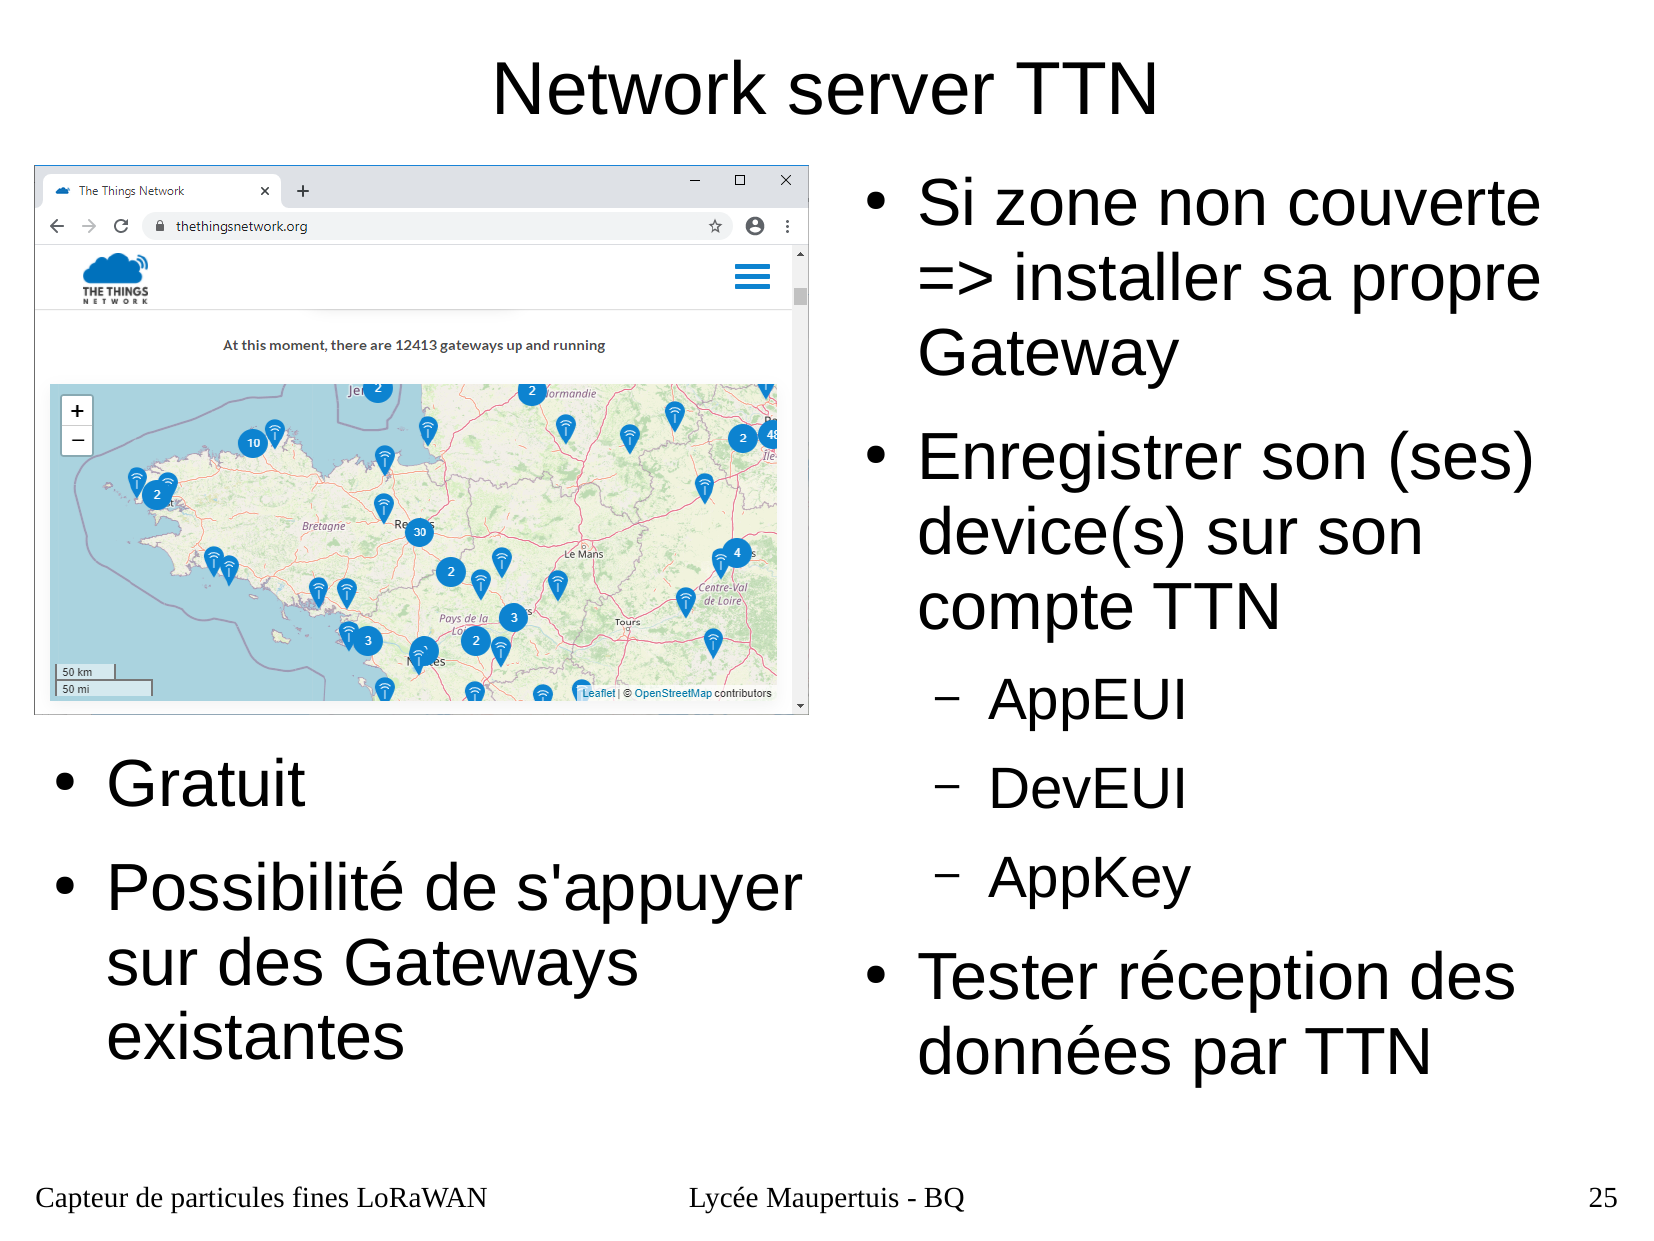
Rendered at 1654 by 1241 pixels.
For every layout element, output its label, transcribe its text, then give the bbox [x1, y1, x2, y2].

list Si zone non couverte => installer sa propre Gateway Enregistrer son (ses) device(s) sur son compte TTN AppEUI DevEUI AppKey Tester réception des données par TTN [846, 165, 1619, 1170]
picture [34, 165, 809, 715]
list Gratuit Possibilité de s'appuyer sur des Gateways existantes [35, 745, 808, 1169]
title Network server TTN [35, 35, 1619, 142]
